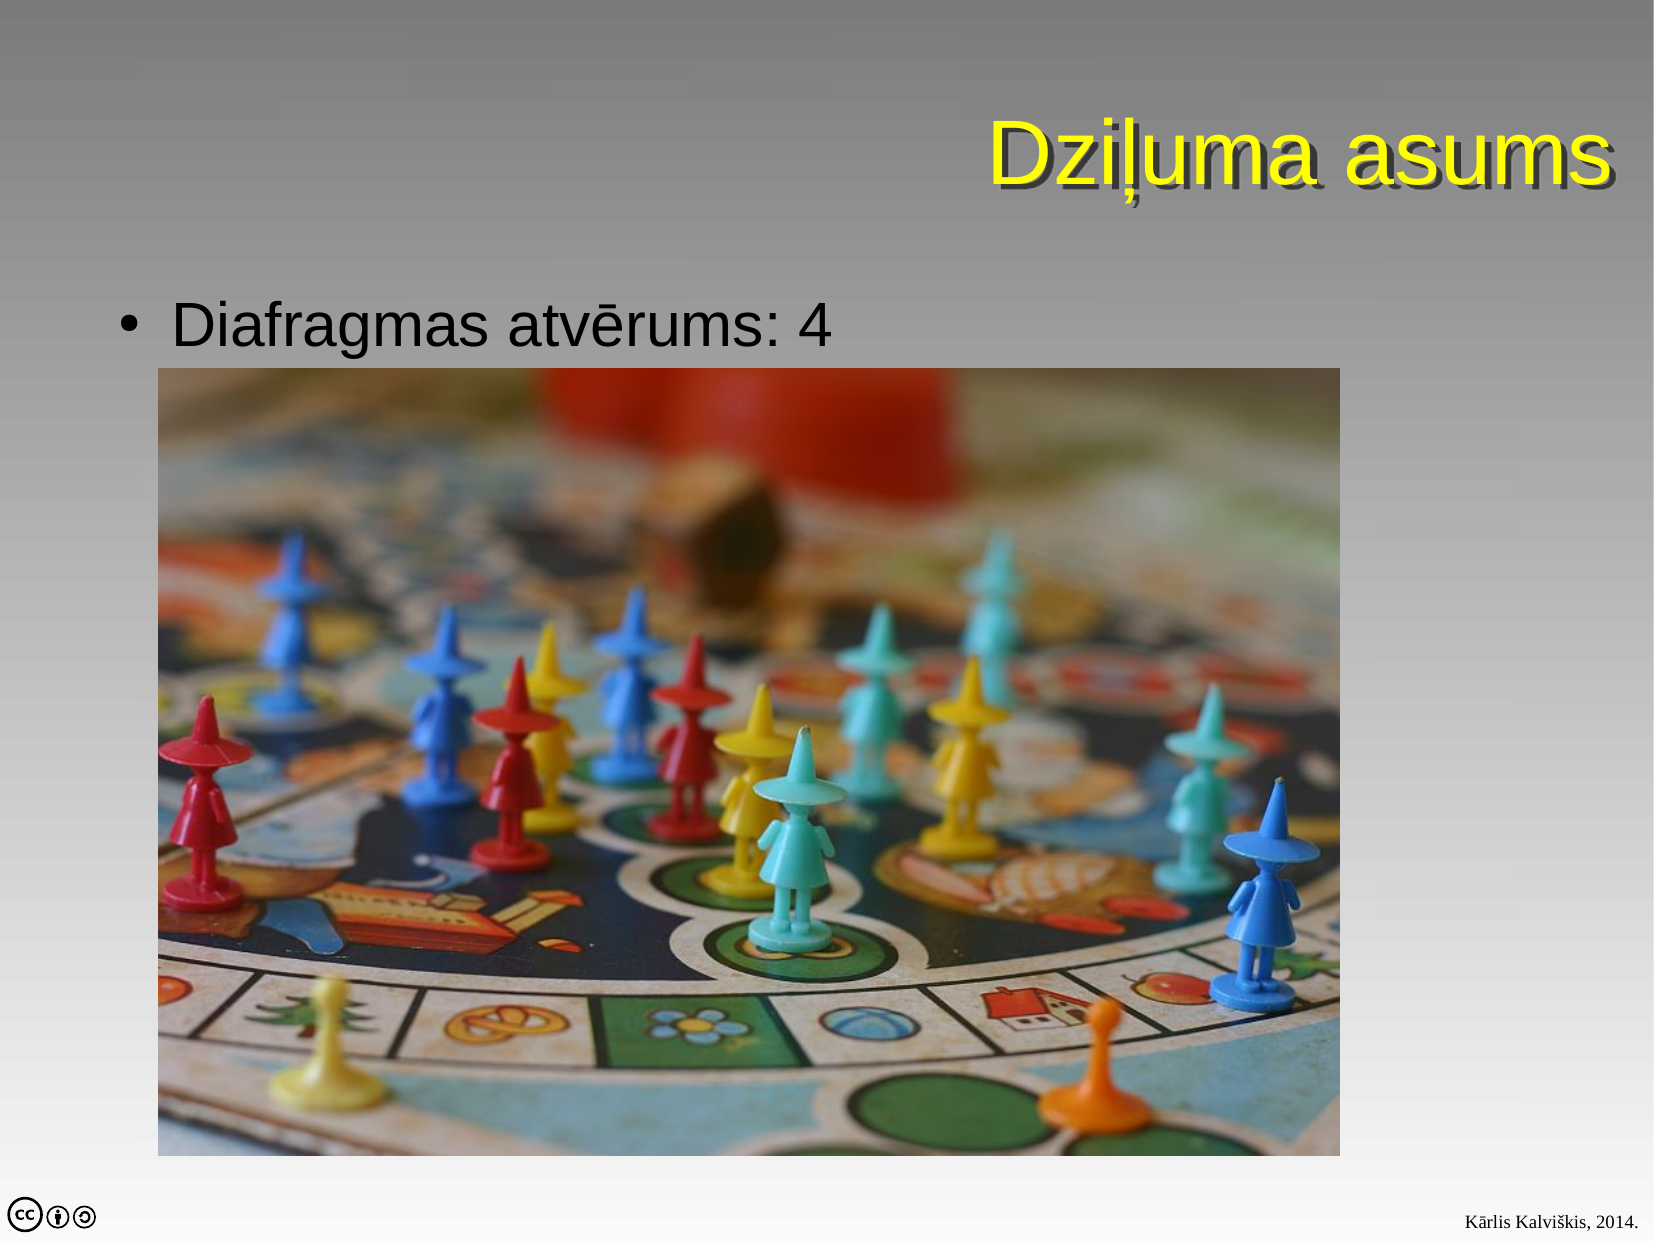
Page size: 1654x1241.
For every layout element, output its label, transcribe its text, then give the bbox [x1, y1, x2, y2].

title Dziļuma asums [42, 49, 1615, 257]
list Diafragmas atvērums: 4 [82, 290, 1571, 1094]
picture [0, 0, 1654, 1241]
